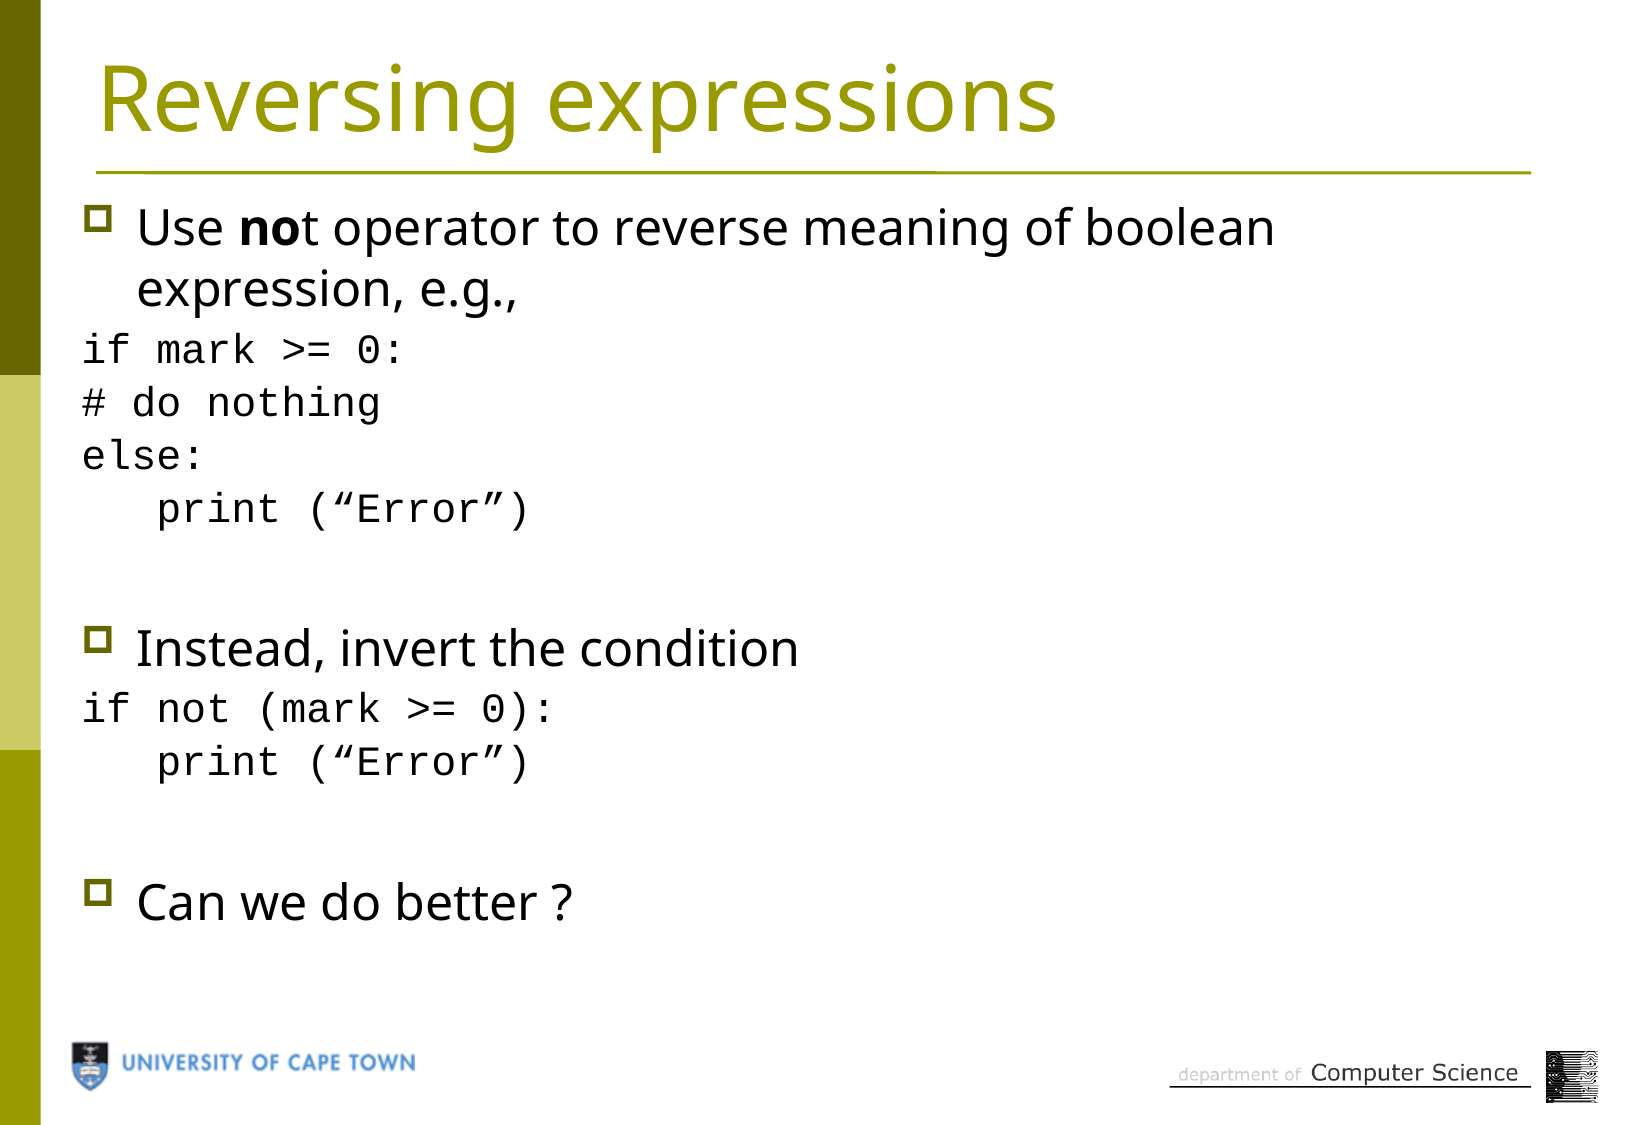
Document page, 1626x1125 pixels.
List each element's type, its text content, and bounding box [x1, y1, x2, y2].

title Reversing expressions [81, 21, 1543, 180]
picture [61, 1024, 415, 1103]
picture [1546, 1051, 1598, 1103]
picture [1169, 1043, 1532, 1091]
list Use not operator to reverse meaning of boolean expression, e.g., if mark >= 0: # do nothing else: print (“Error”) Instead, invert the condition if not (mark >= 0): print (“Error”) Can we do better ? [81, 196, 1543, 1005]
